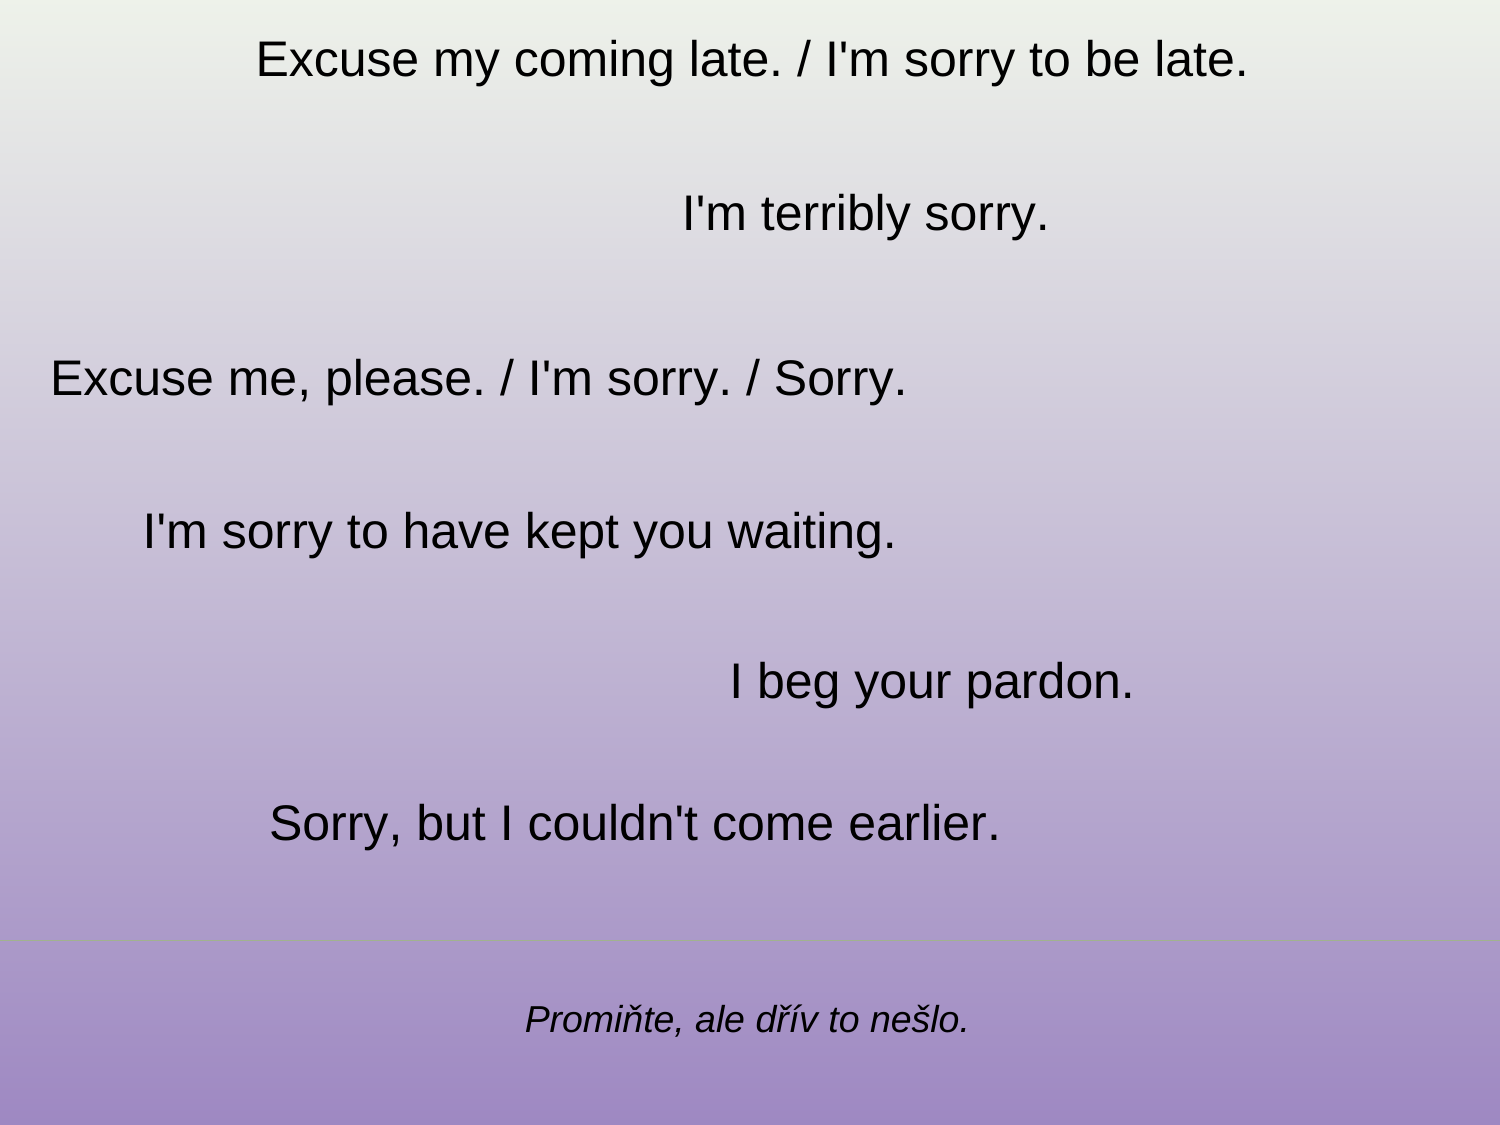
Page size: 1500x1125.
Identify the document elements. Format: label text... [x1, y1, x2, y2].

text_box Promiňte, ale dřív to nešlo. [509, 987, 986, 1049]
text_box I beg your pardon. [714, 640, 1217, 716]
text_box Excuse my coming late. / I'm sorry to be late. [5, 18, 1500, 95]
text_box I'm sorry to have kept you waiting. [127, 491, 913, 567]
text_box Excuse me, please. / I'm sorry. / Sorry. [35, 337, 1500, 414]
text_box Sorry, but I couldn't come earlier. [254, 782, 1017, 858]
text_box I'm terribly sorry. [667, 172, 1066, 249]
